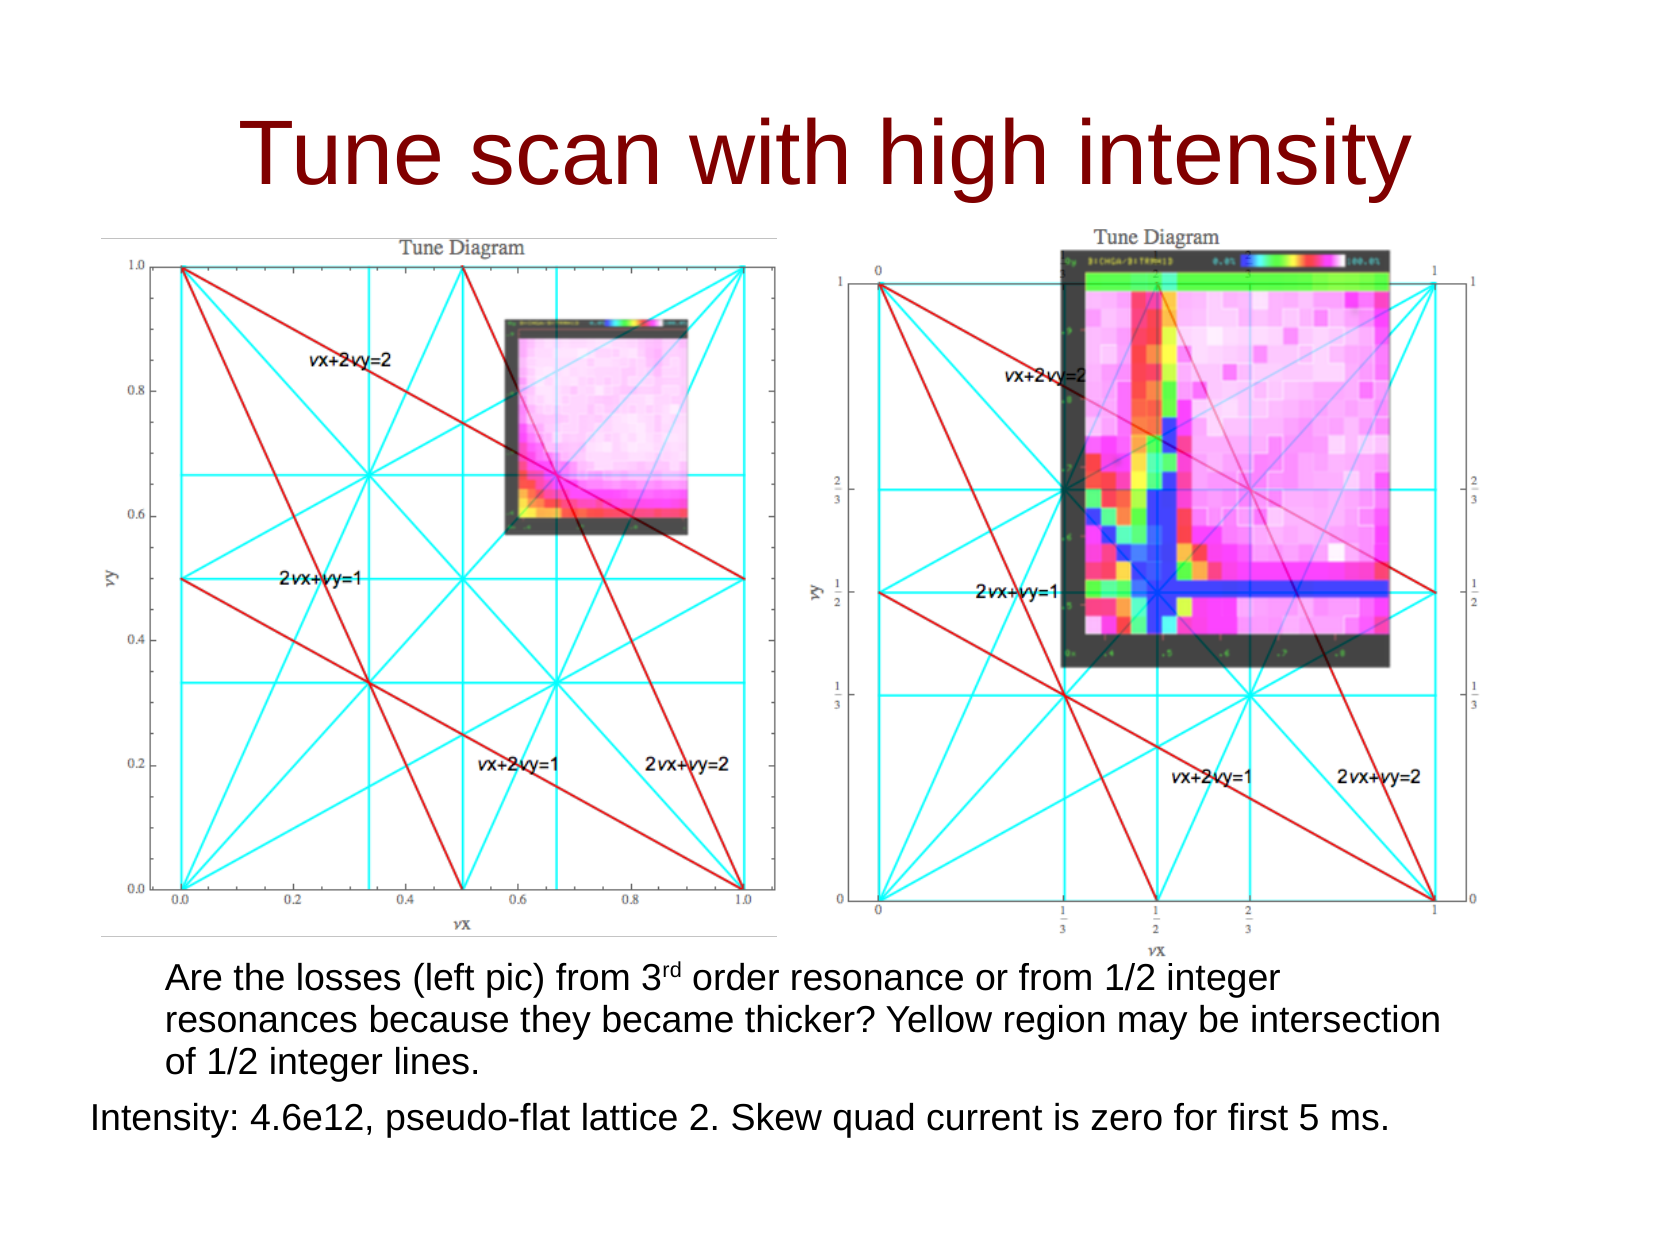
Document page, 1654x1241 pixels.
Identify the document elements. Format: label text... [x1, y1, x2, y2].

text_box Intensity: 4.6e12, pseudo-flat lattice 2. Skew quad current is zero for first 5 ms. [75, 1088, 1617, 1174]
text_box Are the losses (left pic) from 3rd order resonance or from 1/2 integer resonances because they became thicker? Yellow region may be intersection of 1/2 integer lines. [150, 948, 1482, 1090]
picture [806, 228, 1482, 963]
title Tune scan with high intensity [82, 49, 1571, 257]
picture [101, 221, 777, 954]
